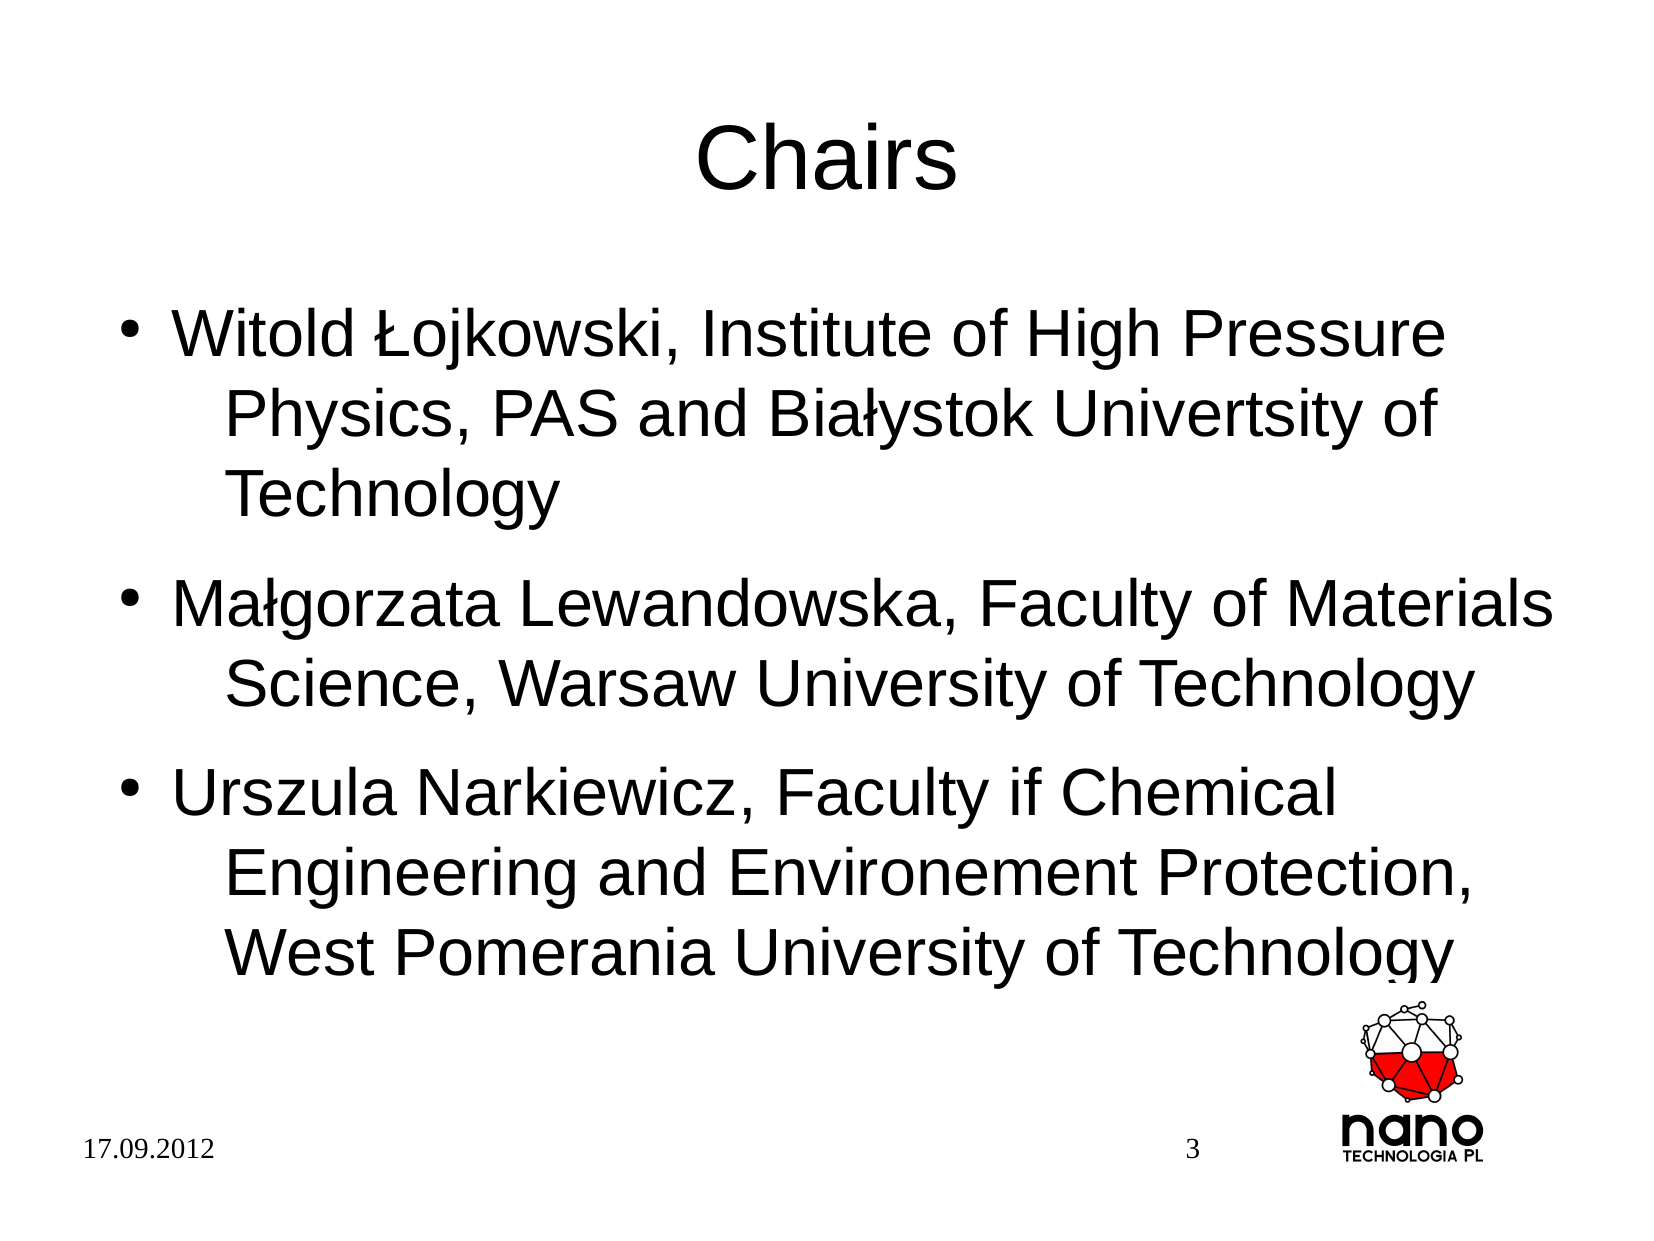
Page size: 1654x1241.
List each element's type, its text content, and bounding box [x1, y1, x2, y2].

title Chairs [82, 56, 1571, 250]
list Witold Łojkowski, Institute of High Pressure Physics, PAS and Białystok Univertsity of Technology Małgorzata Lewandowska, Faculty of Materials Science, Warsaw University of Technology Urszula Narkiewicz, Faculty if Chemical Engineering and Environement Protection, West Pomerania University of Technology [82, 290, 1571, 1094]
text_box <numer> [1185, 1129, 1571, 1216]
picture [1328, 983, 1506, 1182]
text_box 17.09.2012 [82, 1129, 468, 1216]
